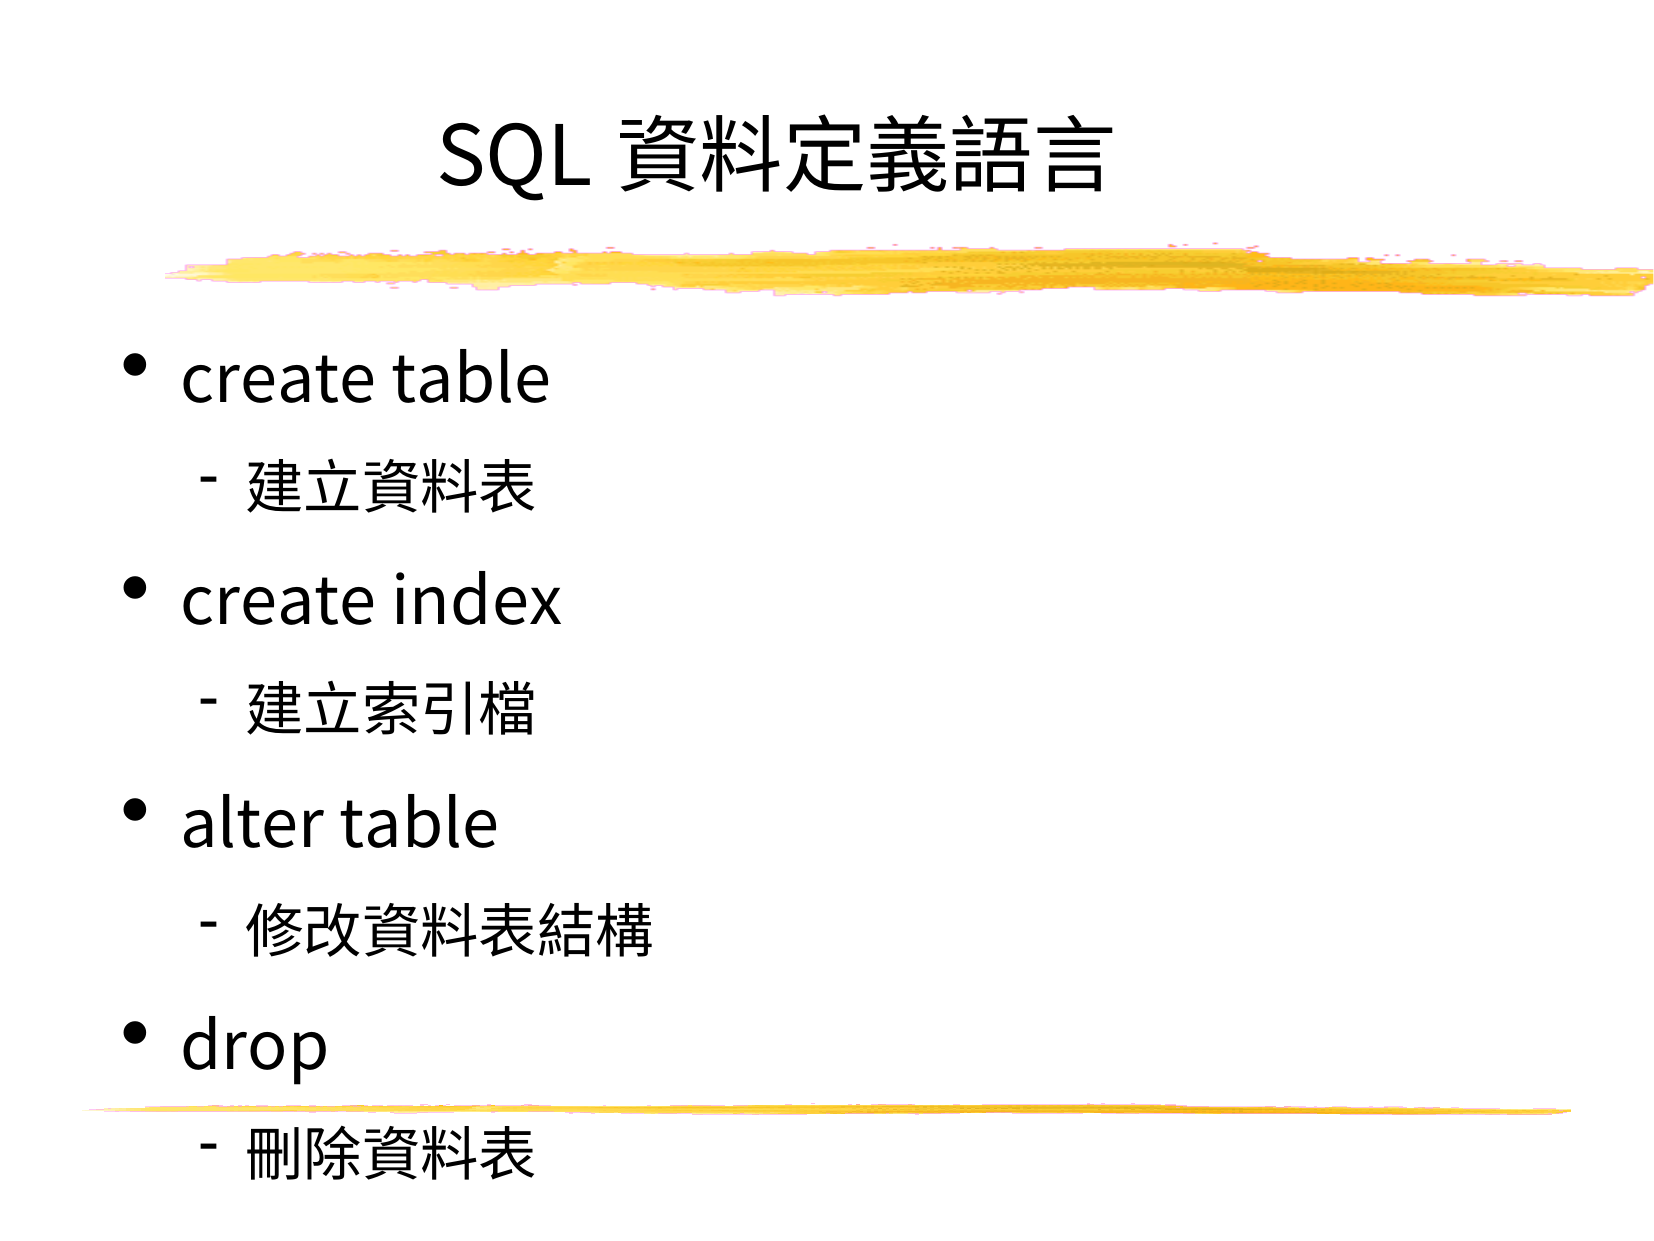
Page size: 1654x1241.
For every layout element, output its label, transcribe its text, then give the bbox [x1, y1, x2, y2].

list create table 建立資料表 create index 建立索引檔 alter table 修改資料表結構 drop 刪除資料表 [124, 316, 1530, 1061]
picture [165, 237, 1654, 308]
title SQL資料定義語言 [73, 39, 1479, 249]
picture [82, 1102, 1571, 1117]
